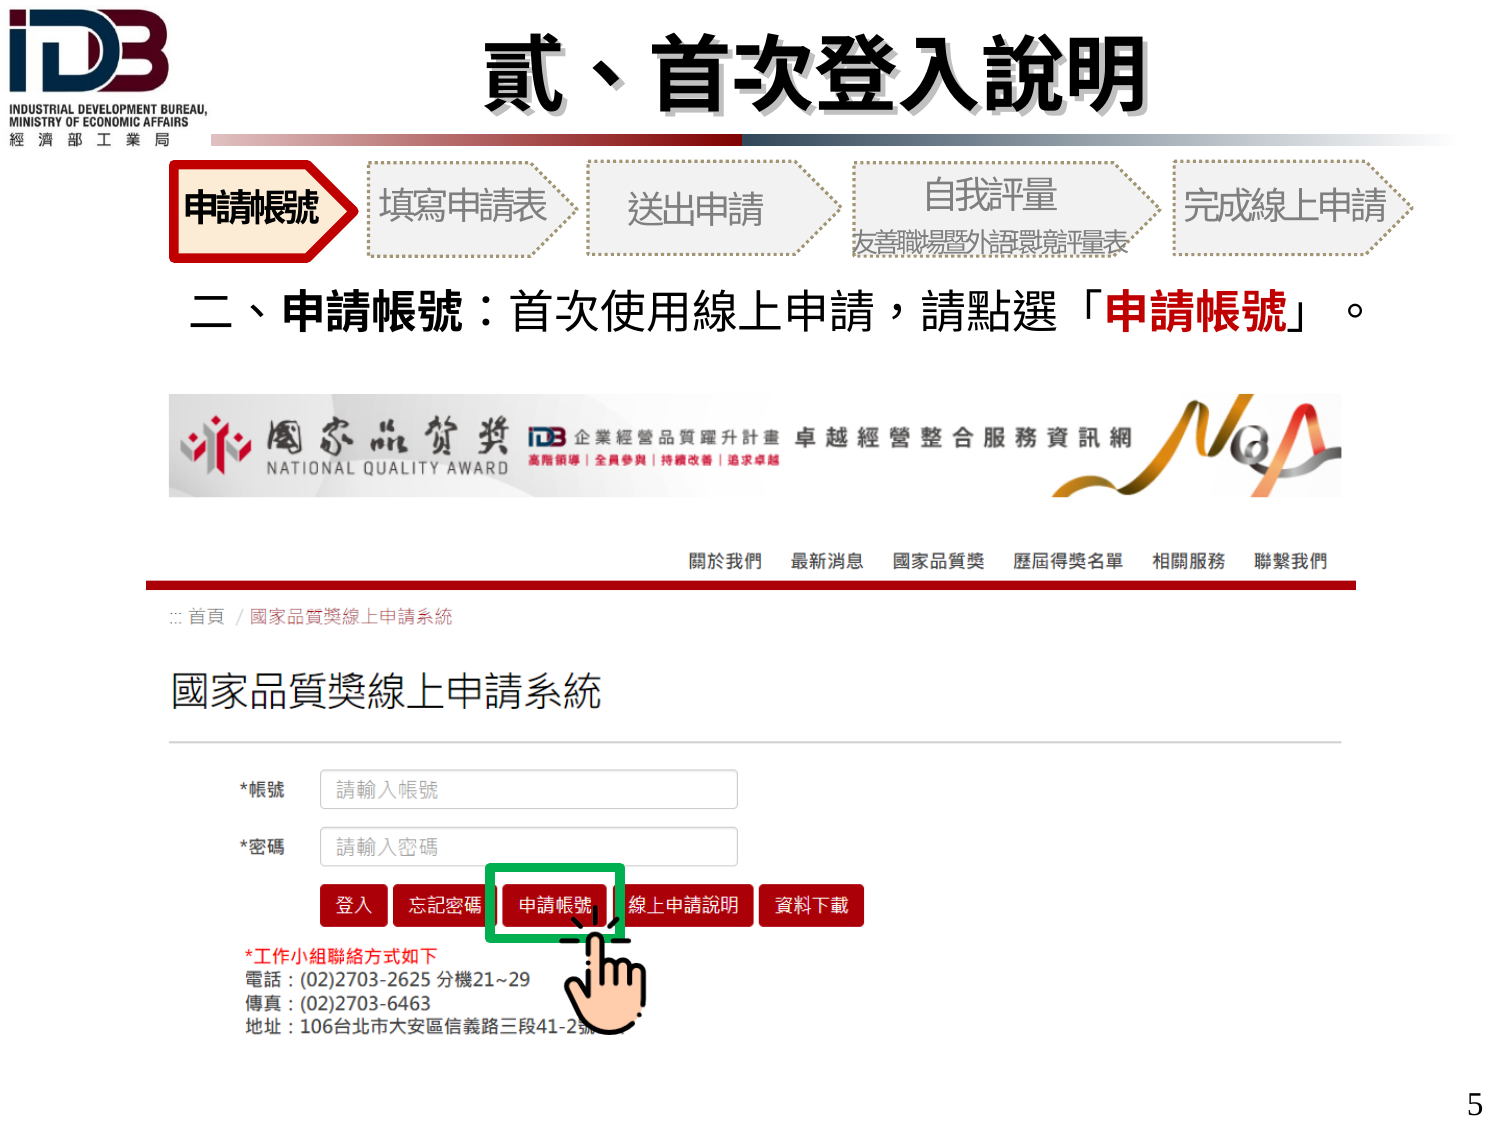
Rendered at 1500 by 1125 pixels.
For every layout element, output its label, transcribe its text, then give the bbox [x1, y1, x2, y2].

text_box 填寫申請表 [340, 173, 588, 256]
text_box 完成線上申請 [1135, 173, 1437, 256]
text_box 貳、首次登入說明 [141, 13, 1488, 156]
text_box [1174, 161, 1378, 173]
text_box [173, 164, 318, 175]
text_box [854, 162, 1122, 171]
text_box [588, 161, 805, 171]
text_box 申請帳號 [128, 175, 376, 258]
picture [146, 370, 1356, 1075]
text_box 自我評量 友善職場暨外語環境評量表 [933, 240, 974, 252]
text_box 自我評量 友善職場暨外語環境評量表 [845, 171, 1135, 254]
text_box 二、申請帳號：首次使用線上申請，請點選「申請帳號」。 [173, 275, 1437, 353]
text_box [368, 162, 541, 173]
text_box 送出申請 [572, 171, 820, 254]
text_box [820, 186, 842, 230]
